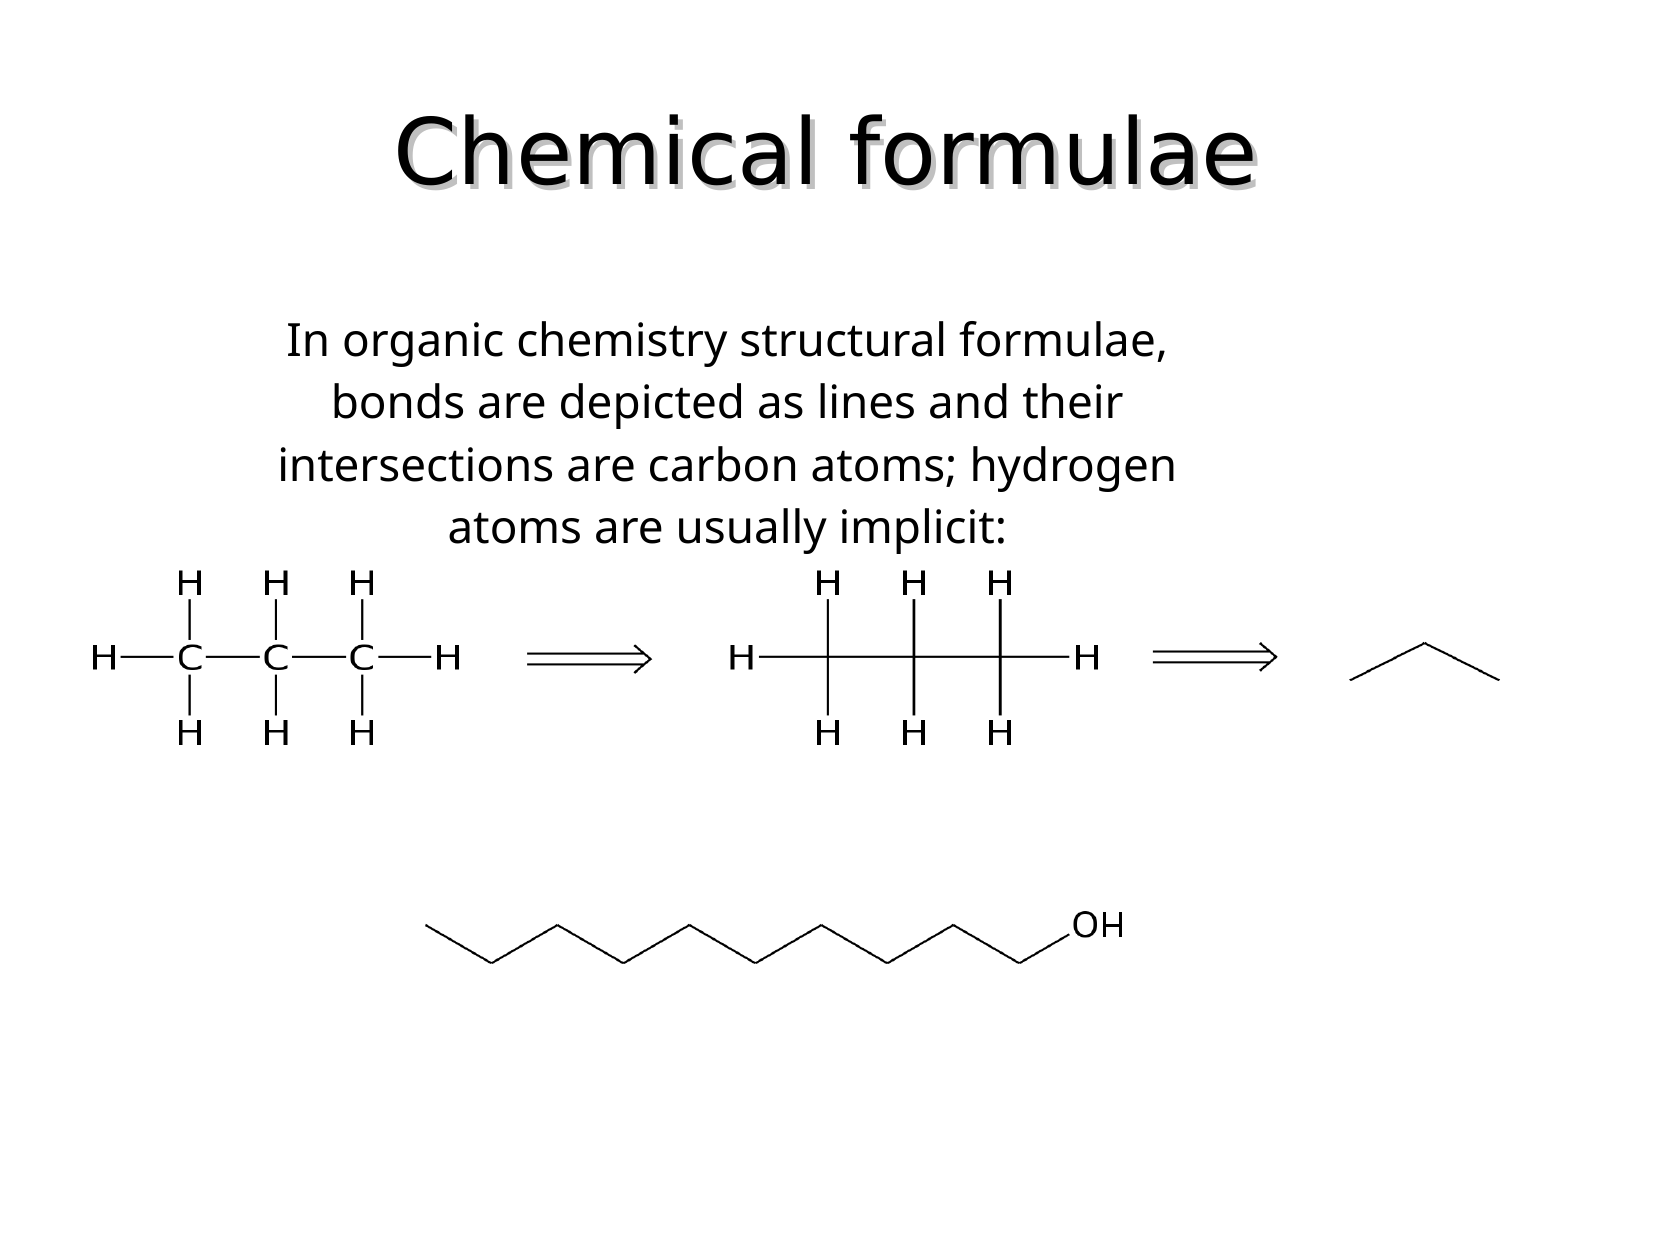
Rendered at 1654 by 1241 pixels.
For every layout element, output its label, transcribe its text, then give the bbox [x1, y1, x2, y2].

title Chemical formulae [82, 56, 1571, 250]
text_box In organic chemistry structural formulae, bonds are depicted as lines and their intersections are carbon atoms; hydrogen atoms are usually implicit: [262, 300, 1313, 499]
picture [412, 903, 1126, 976]
picture [75, 551, 1501, 751]
